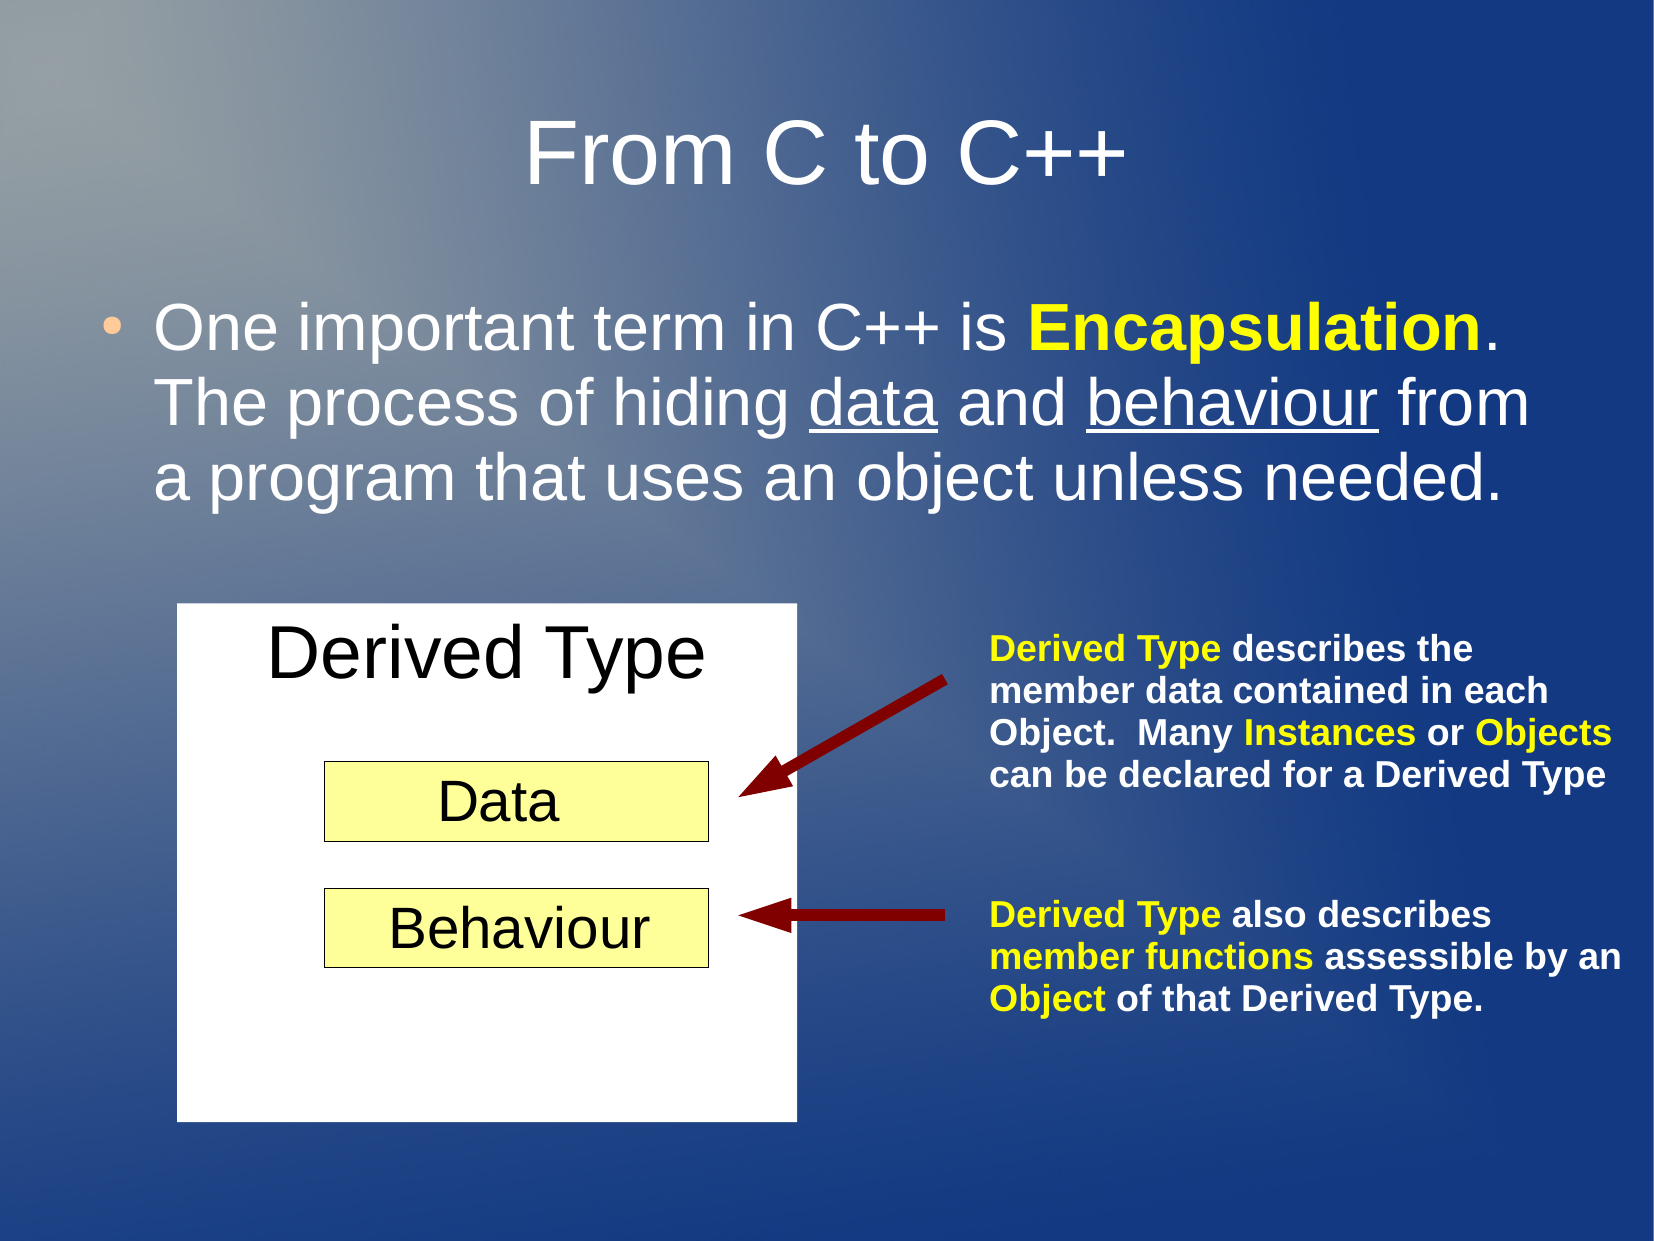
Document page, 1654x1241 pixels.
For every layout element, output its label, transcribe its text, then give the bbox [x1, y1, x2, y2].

text_box Derived Type also describes member functions assessible by an Object of that Derived Type. [974, 885, 1638, 1031]
list One important term in C++ is Encapsulation. The process of hiding data and behaviour from a program that uses an object unless needed. [82, 290, 1571, 1094]
text_box Data [324, 761, 709, 841]
text_box Derived Type [177, 603, 798, 1123]
title From C to C++ [82, 56, 1571, 250]
text_box Derived Type describes the member data contained in each Object. Many Instances or Objects can be declared for a Derived Type [974, 620, 1638, 808]
text_box Behaviour [324, 888, 709, 968]
picture [0, 0, 1654, 1241]
